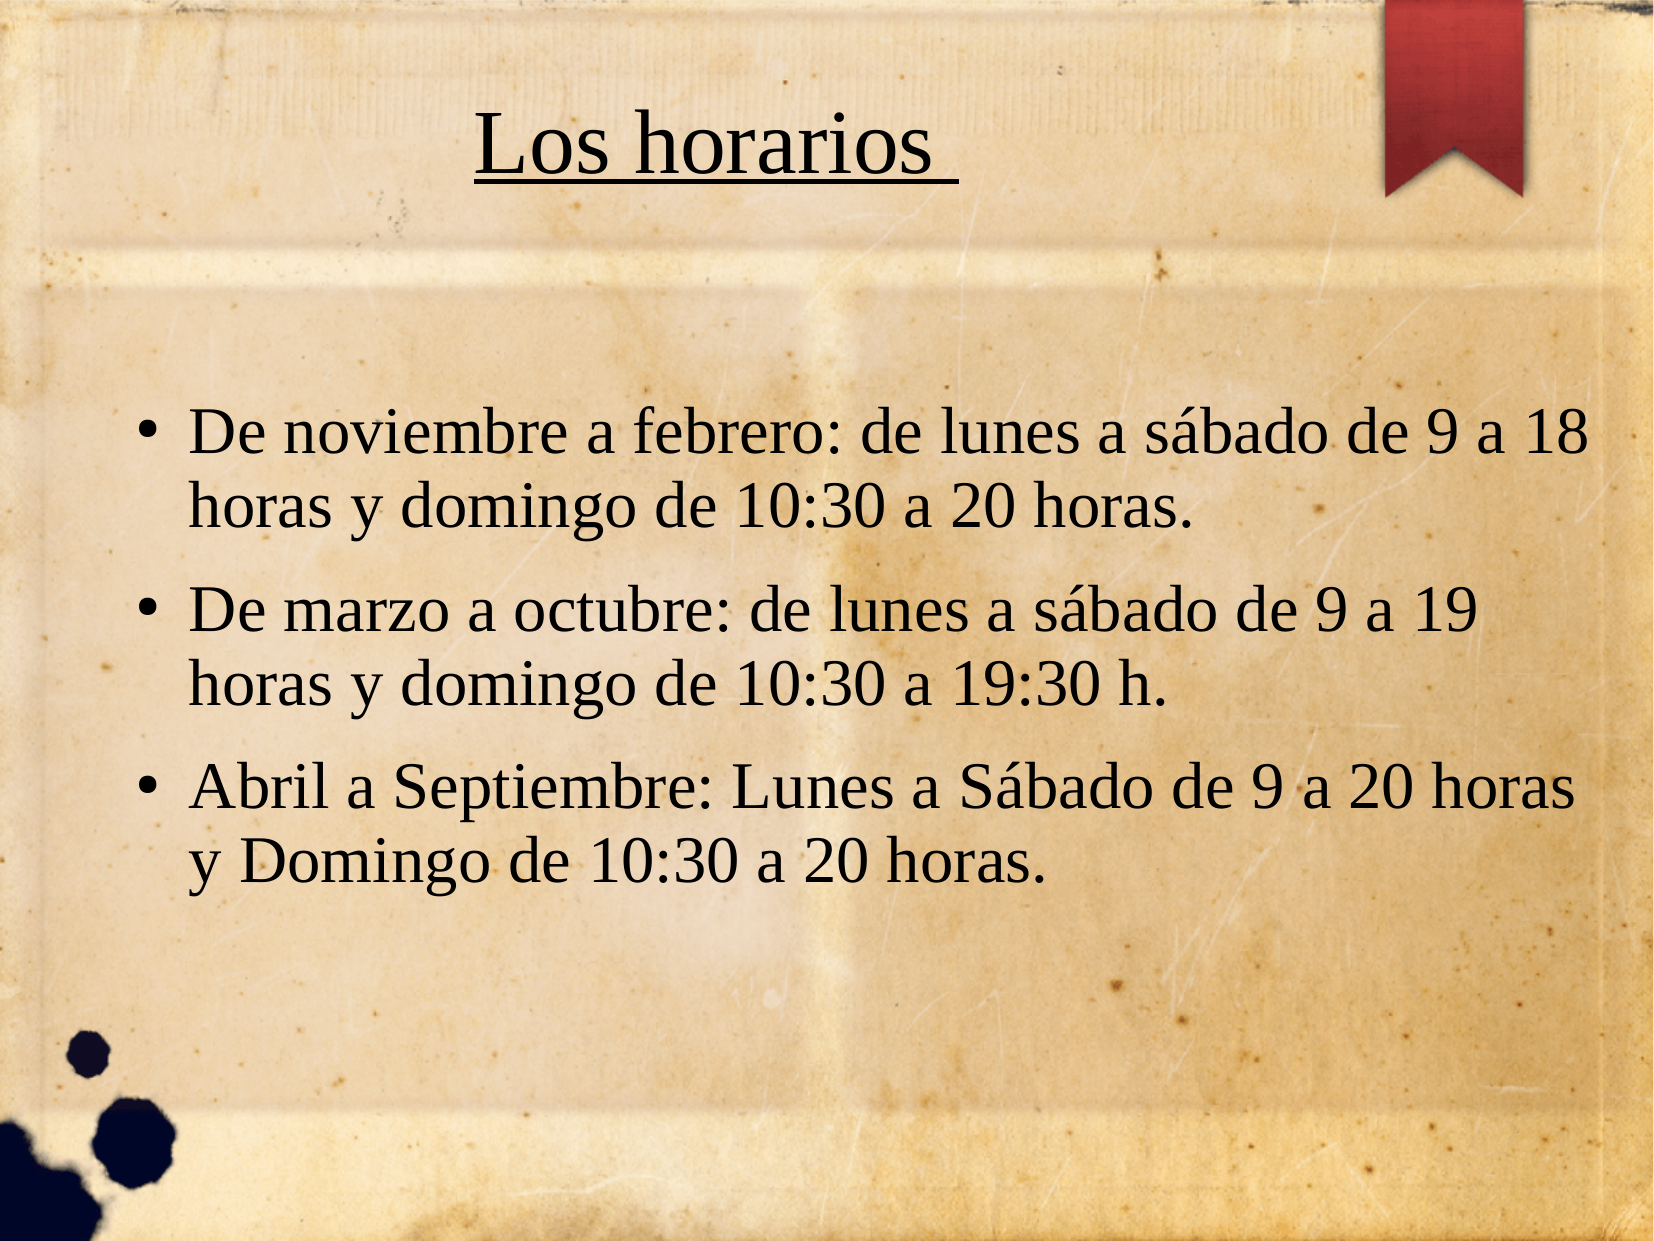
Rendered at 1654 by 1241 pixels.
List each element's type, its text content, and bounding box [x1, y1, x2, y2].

title Los horarios [82, 49, 1347, 237]
picture [0, 0, 1654, 1241]
list De noviembre a febrero: de lunes a sábado de 9 a 18 horas y domingo de 10:30 a 20 horas. De marzo a octubre: de lunes a sábado de 9 a 19 horas y domingo de 10:30 a 19:30 h. Abril a Septiembre: Lunes a Sábado de 9 a 20 horas y Domingo de 10:30 a 20 horas. [118, 290, 1598, 1010]
